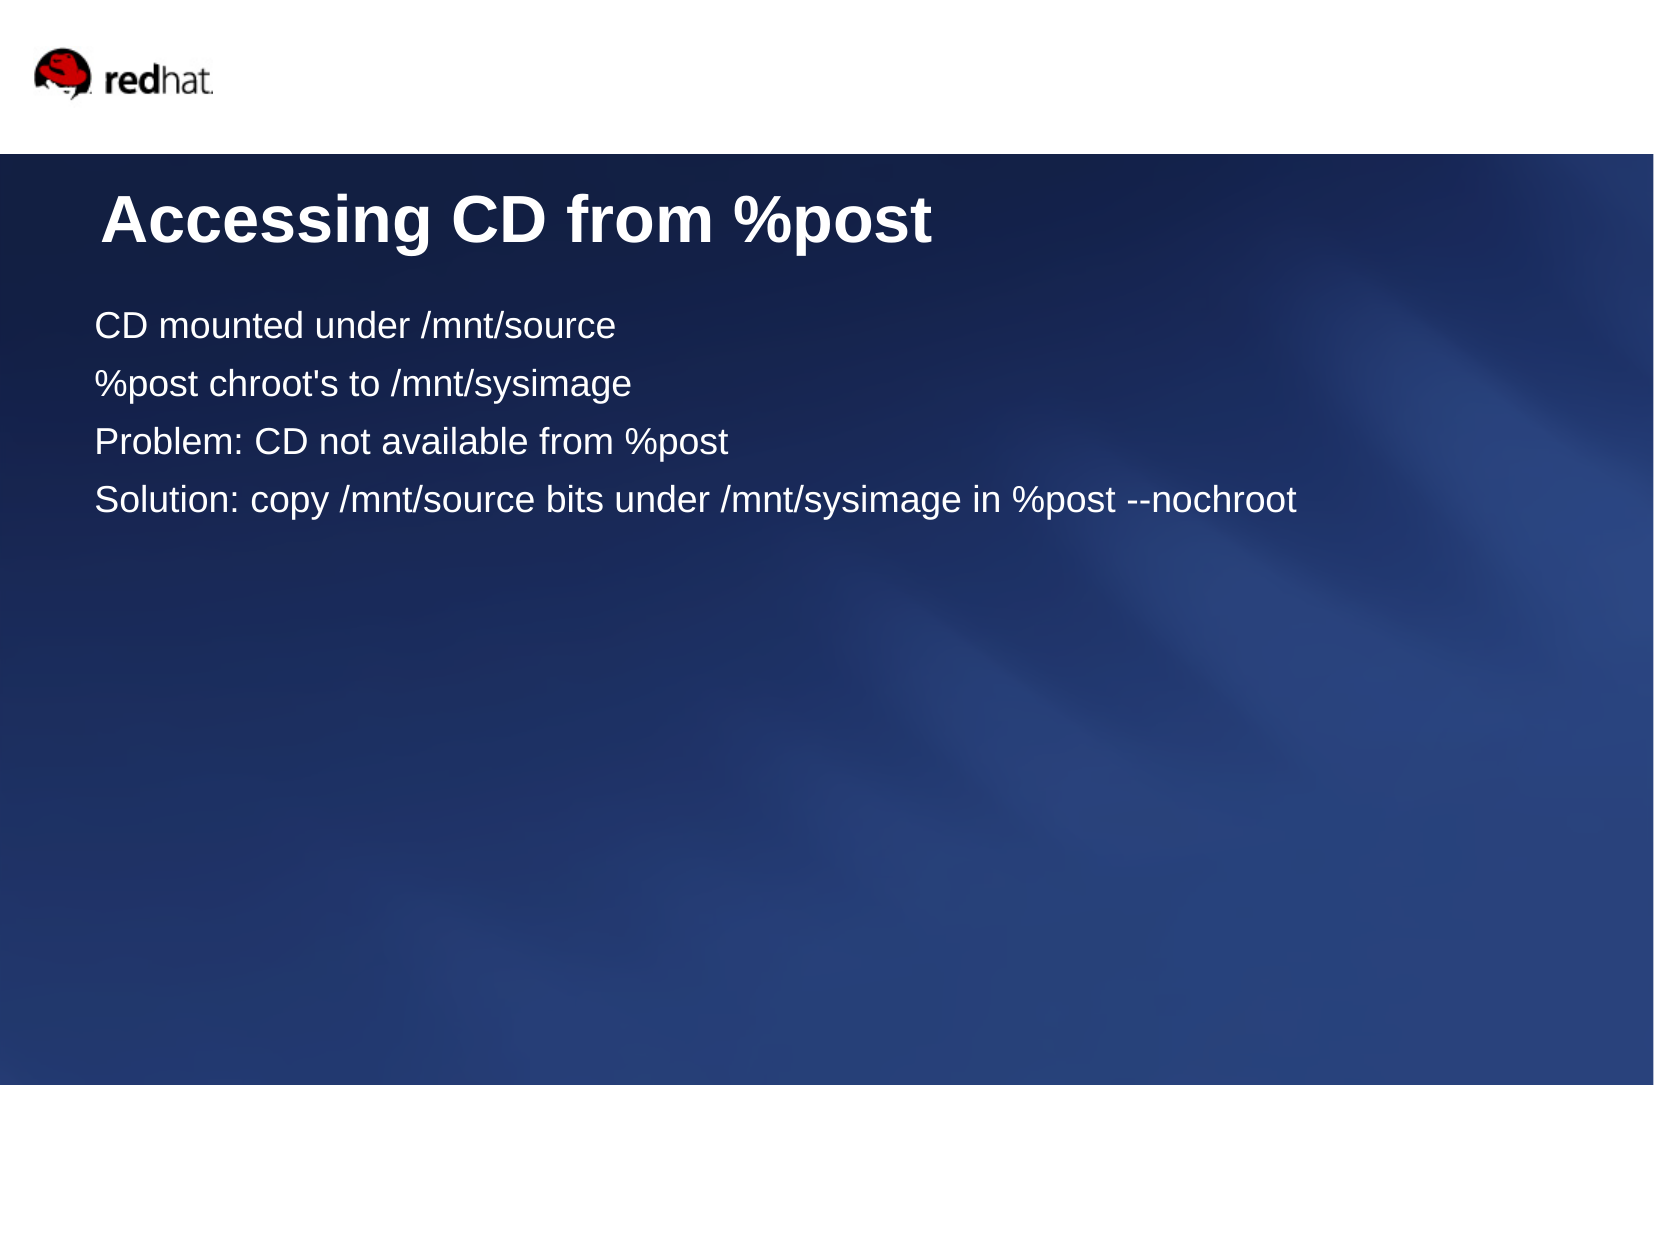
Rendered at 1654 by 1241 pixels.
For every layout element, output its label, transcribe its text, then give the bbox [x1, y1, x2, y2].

picture [0, 154, 1654, 1085]
title Accessing CD from %post [100, 164, 1506, 275]
list CD mounted under /mnt/source %post chroot's to /mnt/sysimage Problem: CD not available from %post Solution: copy /mnt/source bits under /mnt/sysimage in %post --nochroot [94, 304, 1500, 1083]
picture [33, 46, 213, 108]
